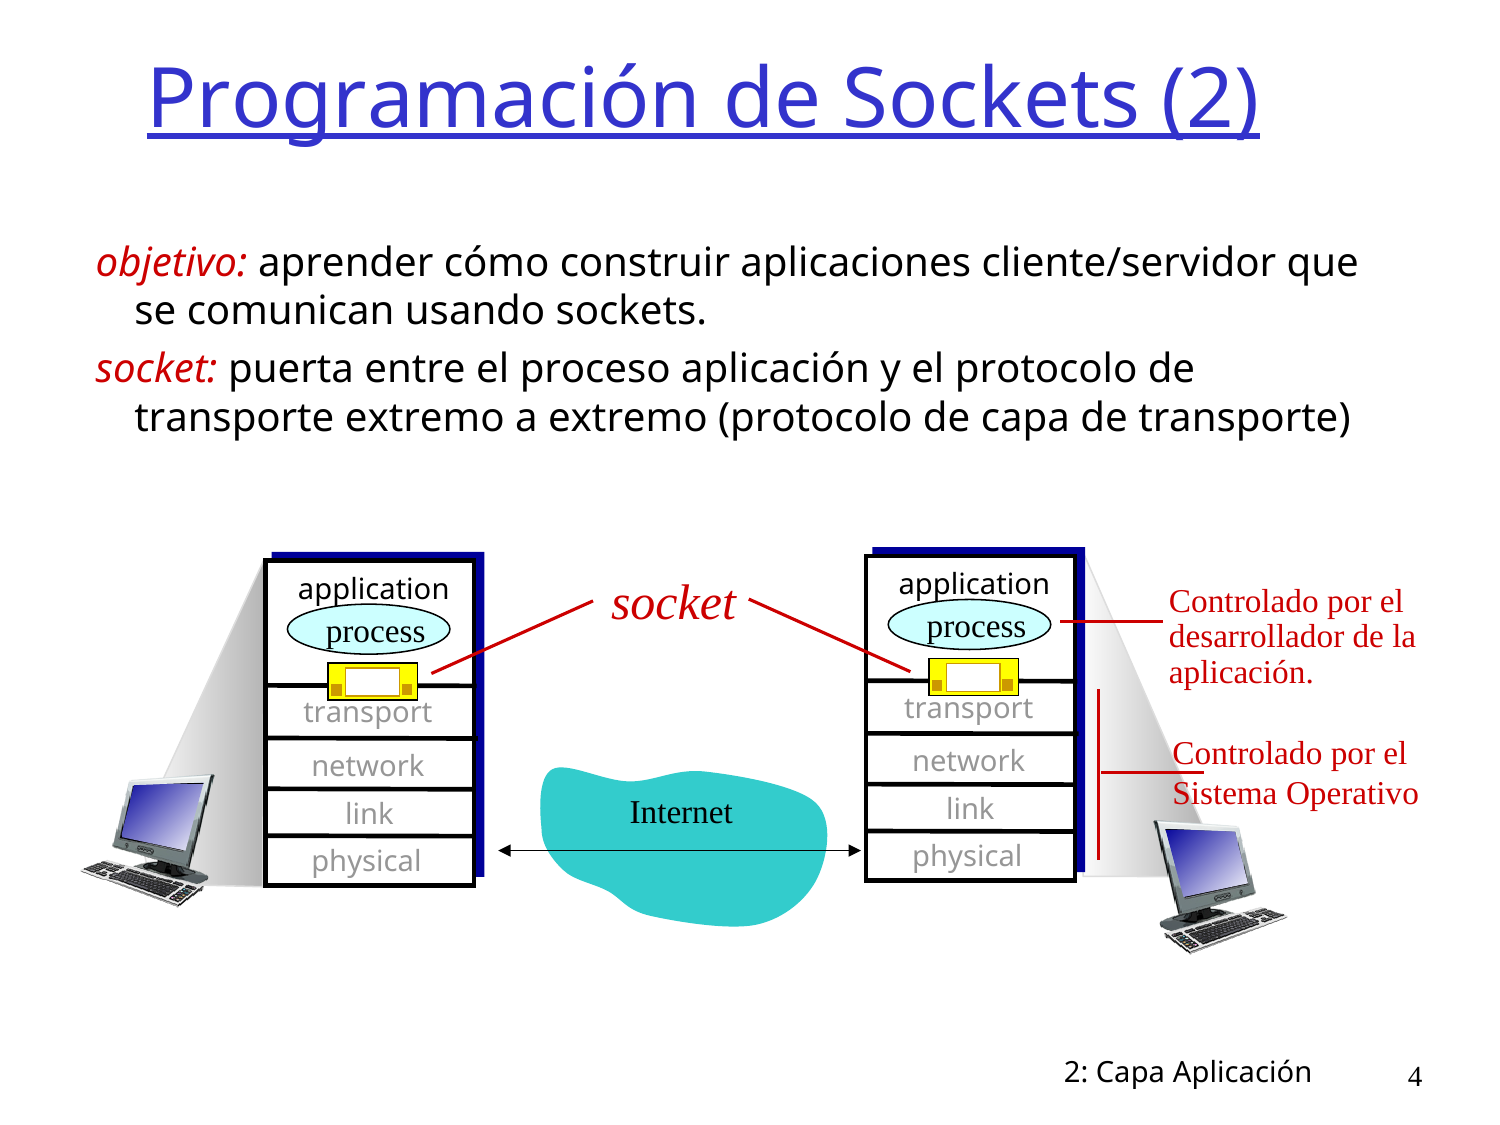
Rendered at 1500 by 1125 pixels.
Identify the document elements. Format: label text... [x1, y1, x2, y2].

text_box [866, 547, 1158, 877]
text_box socket [596, 568, 752, 639]
text_box [540, 767, 828, 850]
title Programación de Sockets (2) [100, 0, 1376, 188]
text_box application [866, 554, 1083, 609]
text_box application [265, 559, 482, 613]
text_box Controlado por el desarrollador de la aplicación. [1154, 575, 1432, 699]
text_box physical [258, 831, 475, 885]
text_box [168, 551, 485, 887]
picture [1150, 814, 1321, 964]
text_box process [287, 604, 450, 655]
text_box link [261, 784, 478, 839]
text_box transport [860, 677, 1077, 730]
text_box Controlado por el Sistema Operativo [1157, 723, 1435, 859]
text_box [120, 782, 204, 851]
text_box link [862, 779, 1079, 834]
picture [48, 768, 219, 917]
text_box network [259, 735, 477, 790]
text_box transport [259, 682, 477, 735]
list objetivo: aprender cómo construir aplicaciones cliente/servidor que se comunican usando sockets. socket: puerta entre el proceso aplicación y el protocolo de transporte extremo a extremo (protocolo de capa de transporte) [80, 228, 1397, 481]
text_box physical [859, 826, 1076, 881]
text_box network [860, 730, 1077, 785]
text_box Internet [614, 783, 748, 839]
text_box process [888, 599, 1051, 650]
text_box [547, 851, 826, 927]
text_box [1165, 829, 1249, 898]
